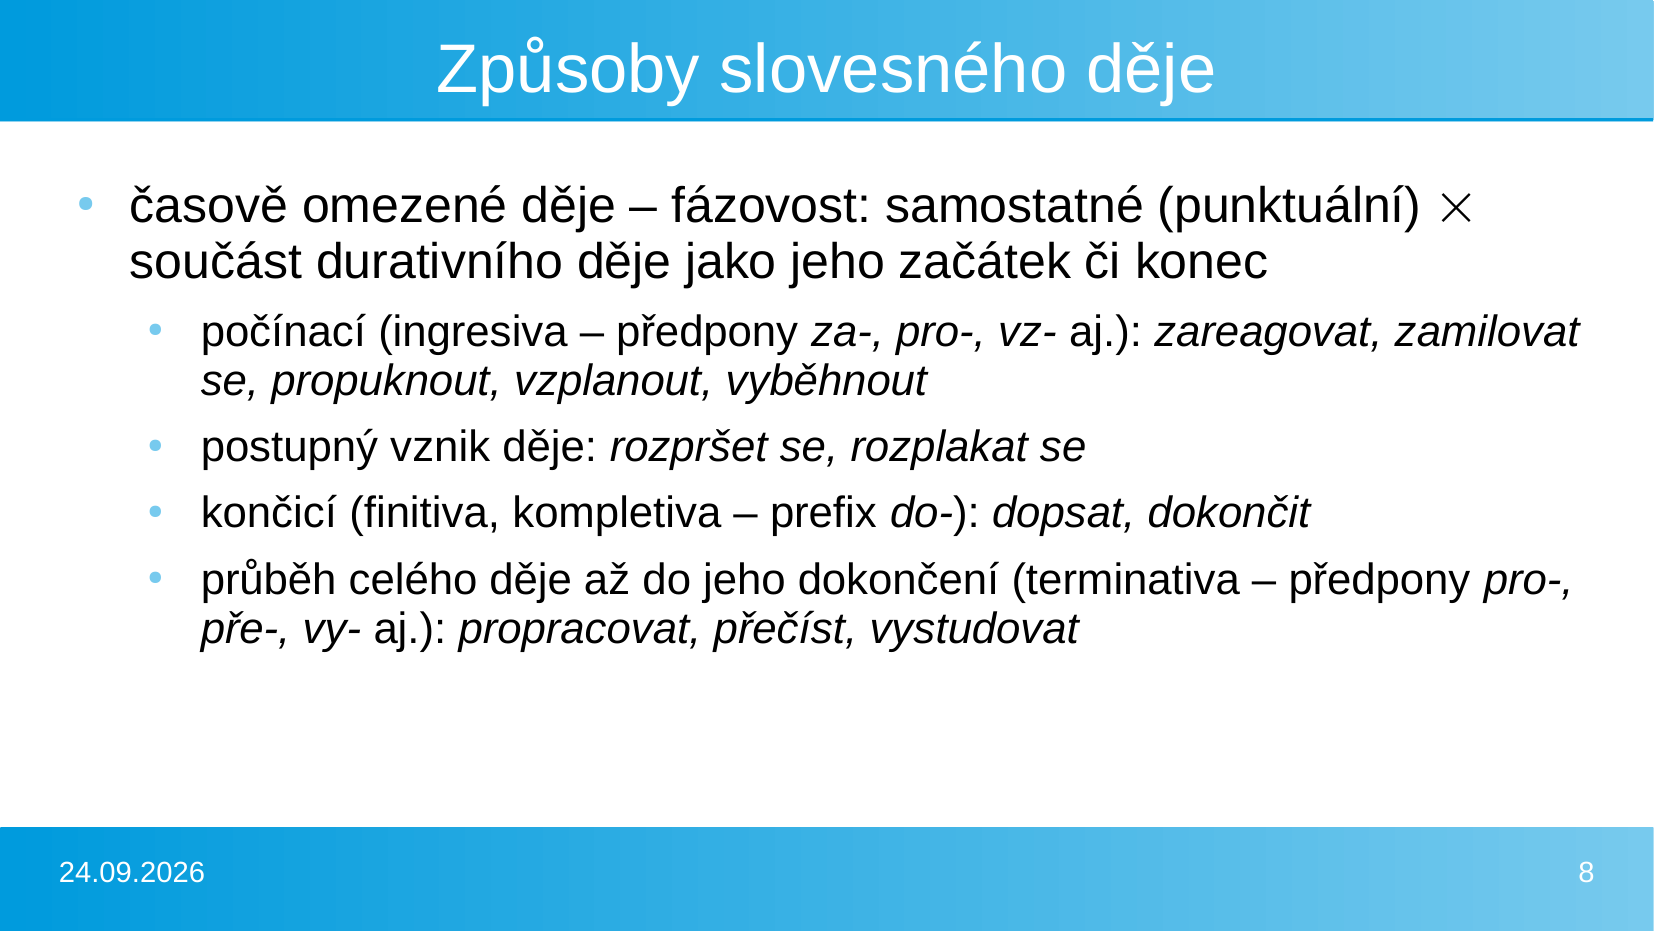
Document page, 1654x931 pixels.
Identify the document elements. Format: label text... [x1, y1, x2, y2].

title Způsoby slovesného děje [59, 29, 1595, 108]
list časově omezené děje – fázovost: samostatné (punktuální)  součást durativního děje jako jeho začátek či konec počínací (ingresiva – předpony za-, pro-, vz- aj.): zareagovat, zamilovat se, propuknout, vzplanout, vyběhnout postupný vznik děje: rozpršet se, rozplakat se končicí (finitiva, kompletiva – prefix do-): dopsat, dokončit průběh celého děje až do jeho dokončení (terminativa – předpony pro-, pře-, vy- aj.): propracovat, přečíst, vystudovat [59, 177, 1595, 768]
